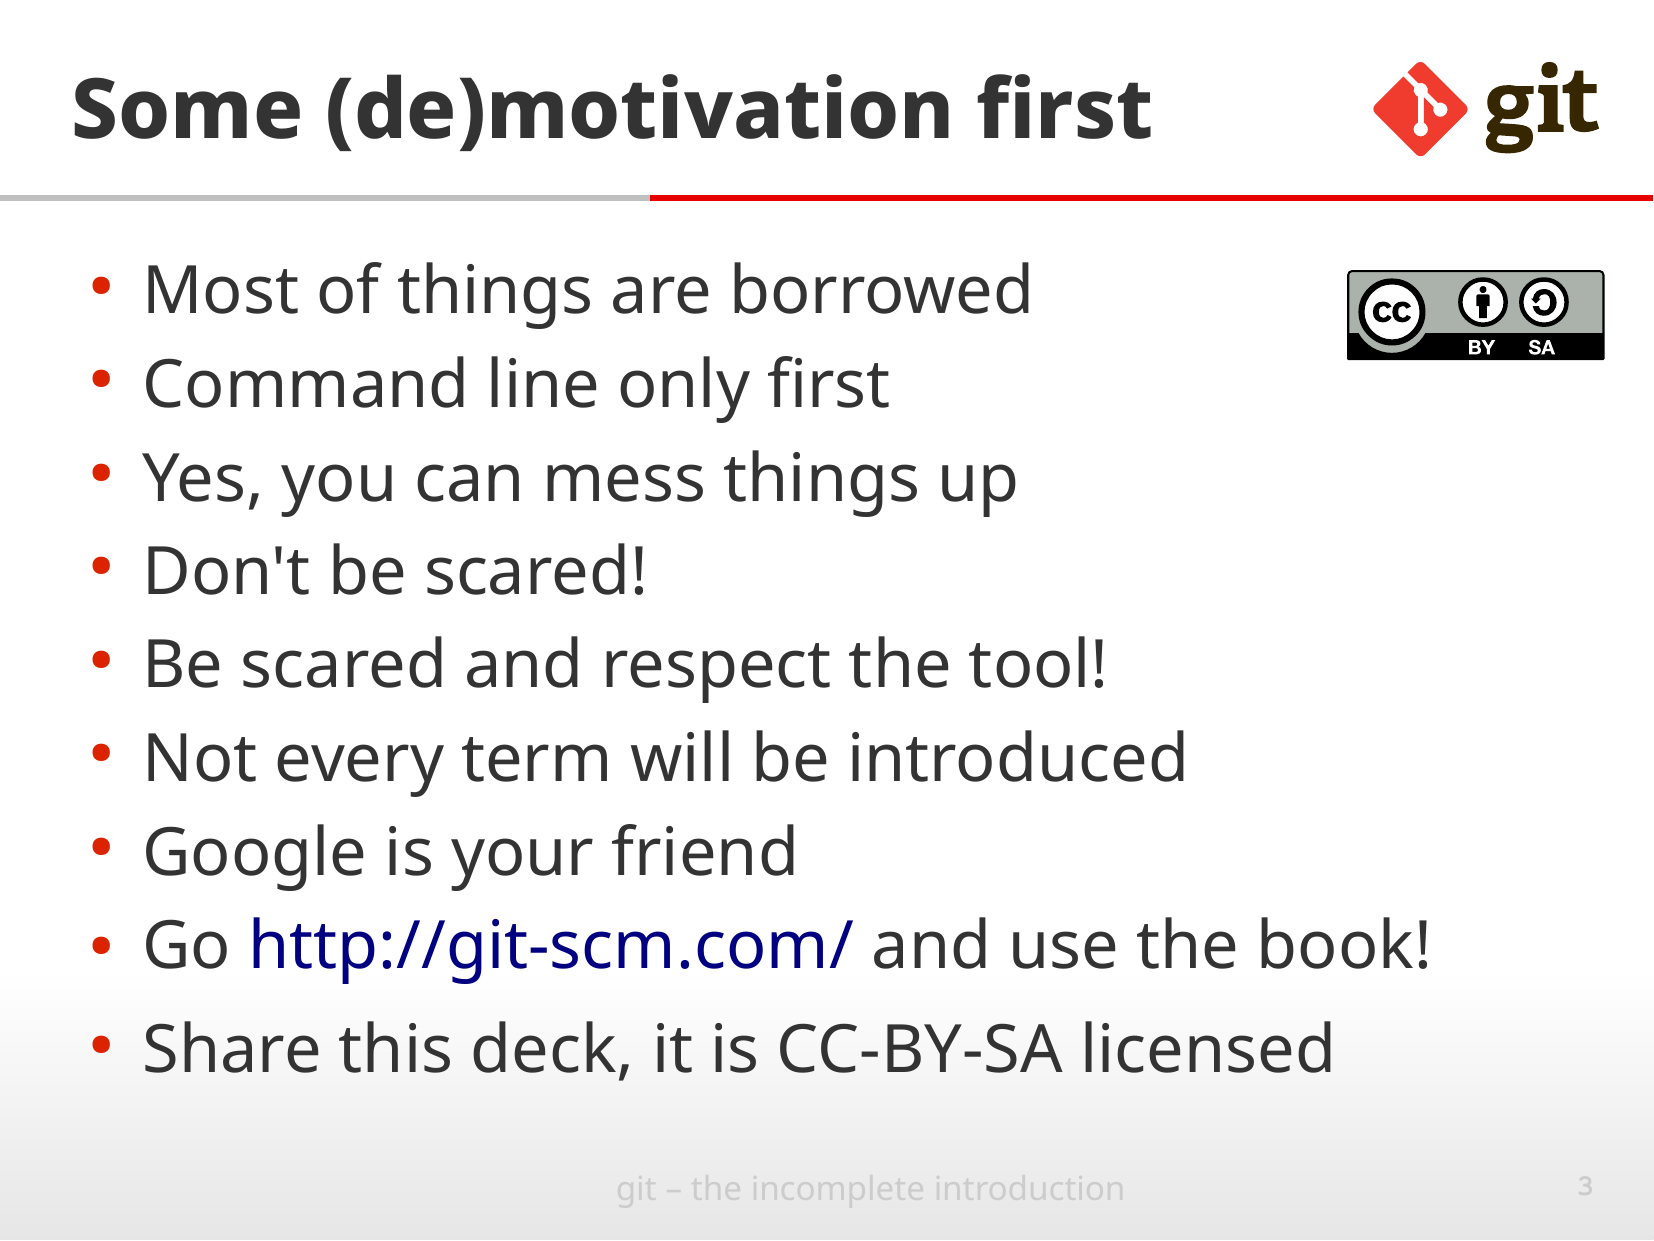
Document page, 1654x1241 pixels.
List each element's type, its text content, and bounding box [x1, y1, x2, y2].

title Some (de)motivation first [56, 36, 1546, 175]
picture [1347, 270, 1605, 361]
text_box [579, 676, 1618, 1197]
list Most of things are borrowed Command line only first Yes, you can mess things up Don't be scared! Be scared and respect the tool! Not every term will be introduced Google is your friend Go http://git-scm.com/ and use the book! Share this deck, it is CC-BY-SA licensed [56, 239, 1595, 1134]
